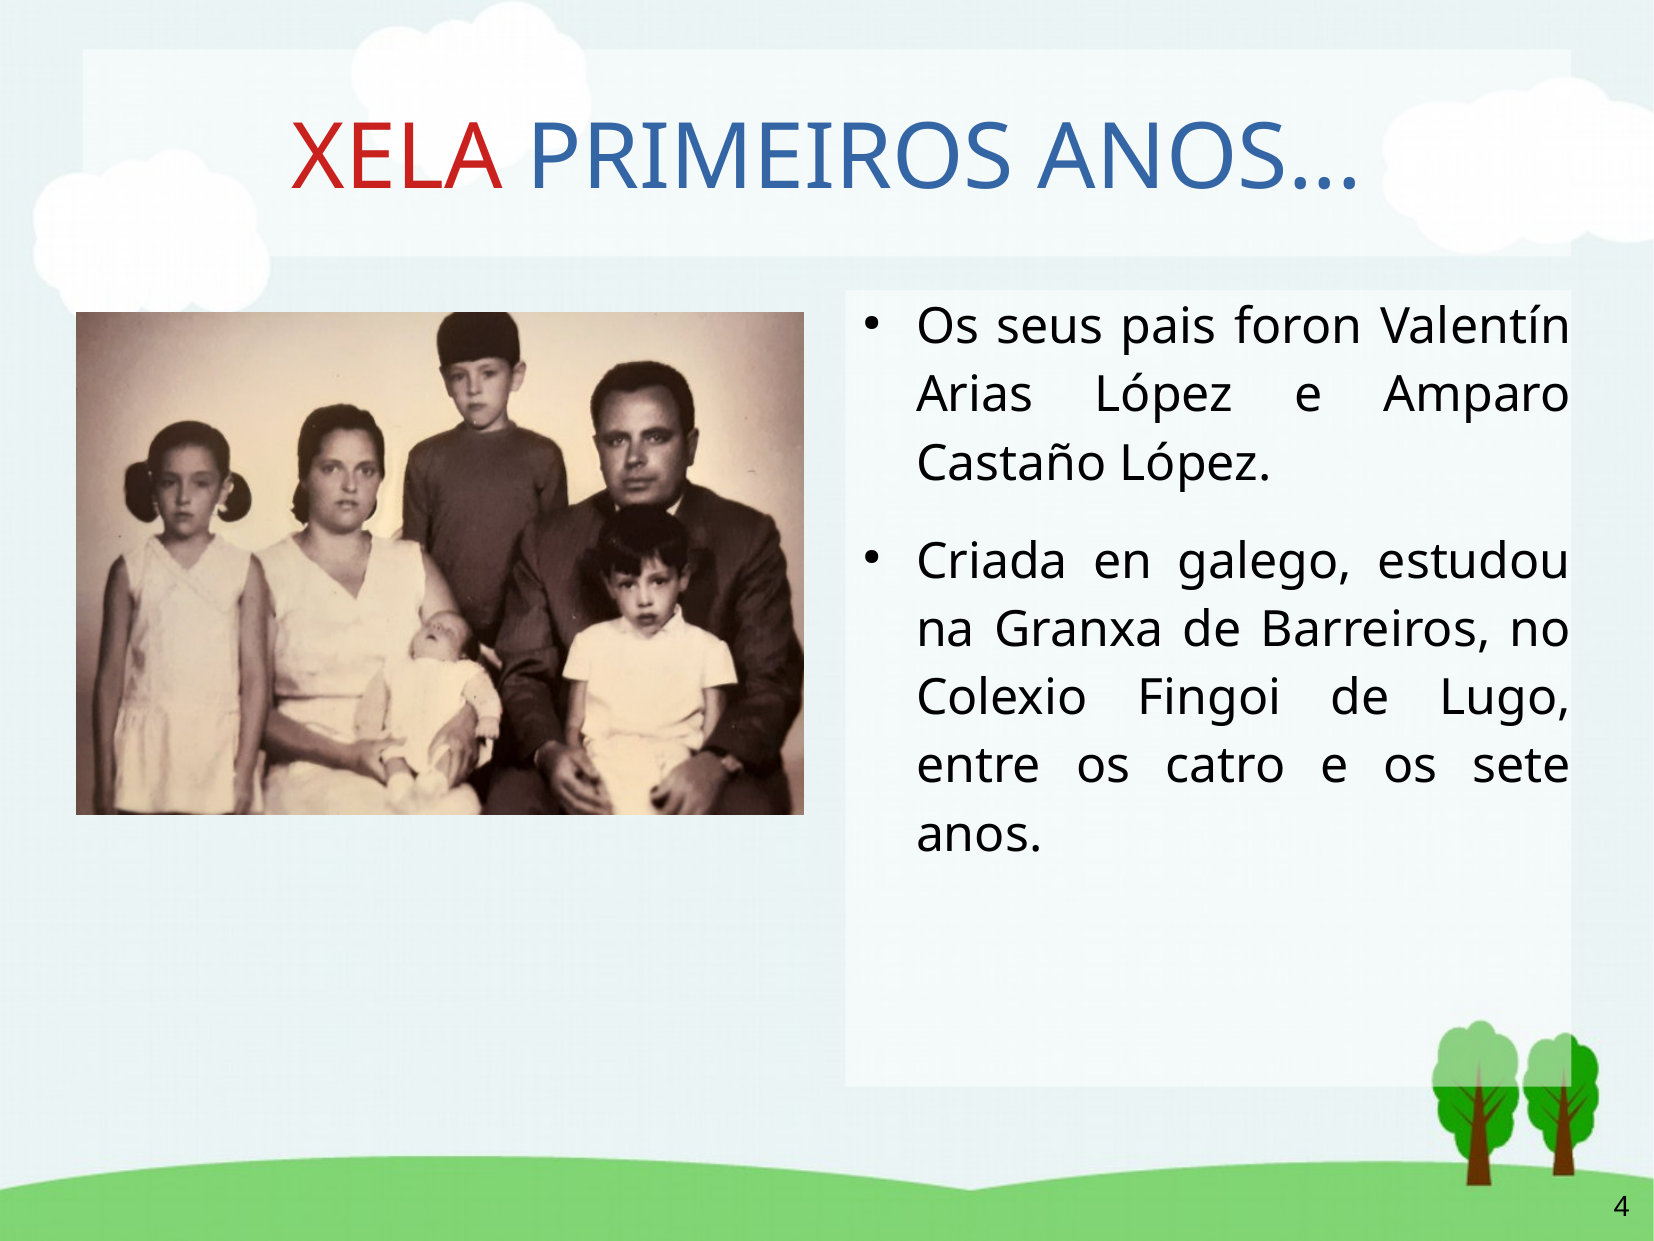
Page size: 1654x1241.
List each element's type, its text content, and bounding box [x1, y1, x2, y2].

picture [0, 0, 1654, 1241]
title XELA PRIMEIROS ANOS... [82, 49, 1571, 257]
list Os seus pais foron Valentín Arias López e Amparo Castaño López. Criada en galego, estudou na Granxa de Barreiros, no Colexio Fingoi de Lugo, entre os catro e os sete anos. [845, 290, 1572, 1087]
